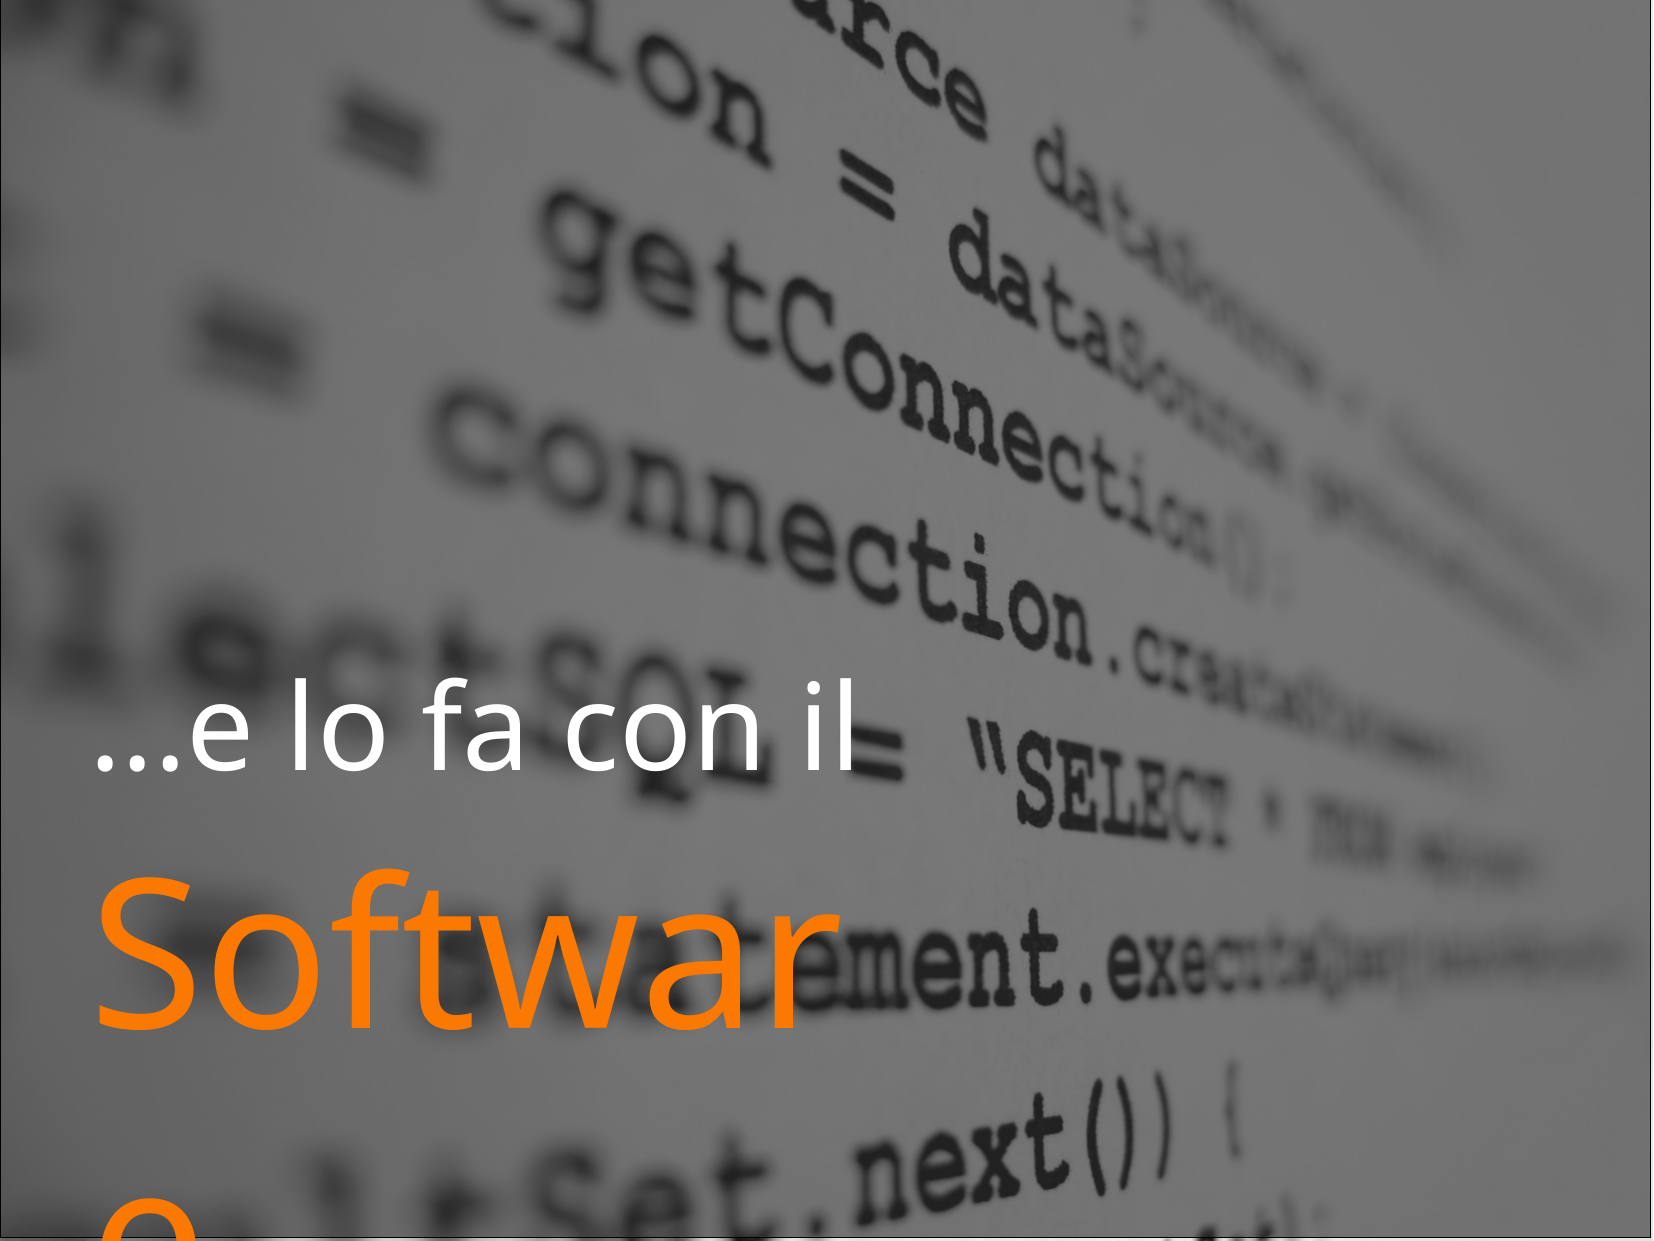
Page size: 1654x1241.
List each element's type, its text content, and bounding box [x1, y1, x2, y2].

text_box [0, 0, 1651, 225]
text_box ...e lo fa con il Software [75, 634, 938, 644]
picture [0, 0, 1653, 1241]
picture [120, 1213, 176, 1241]
